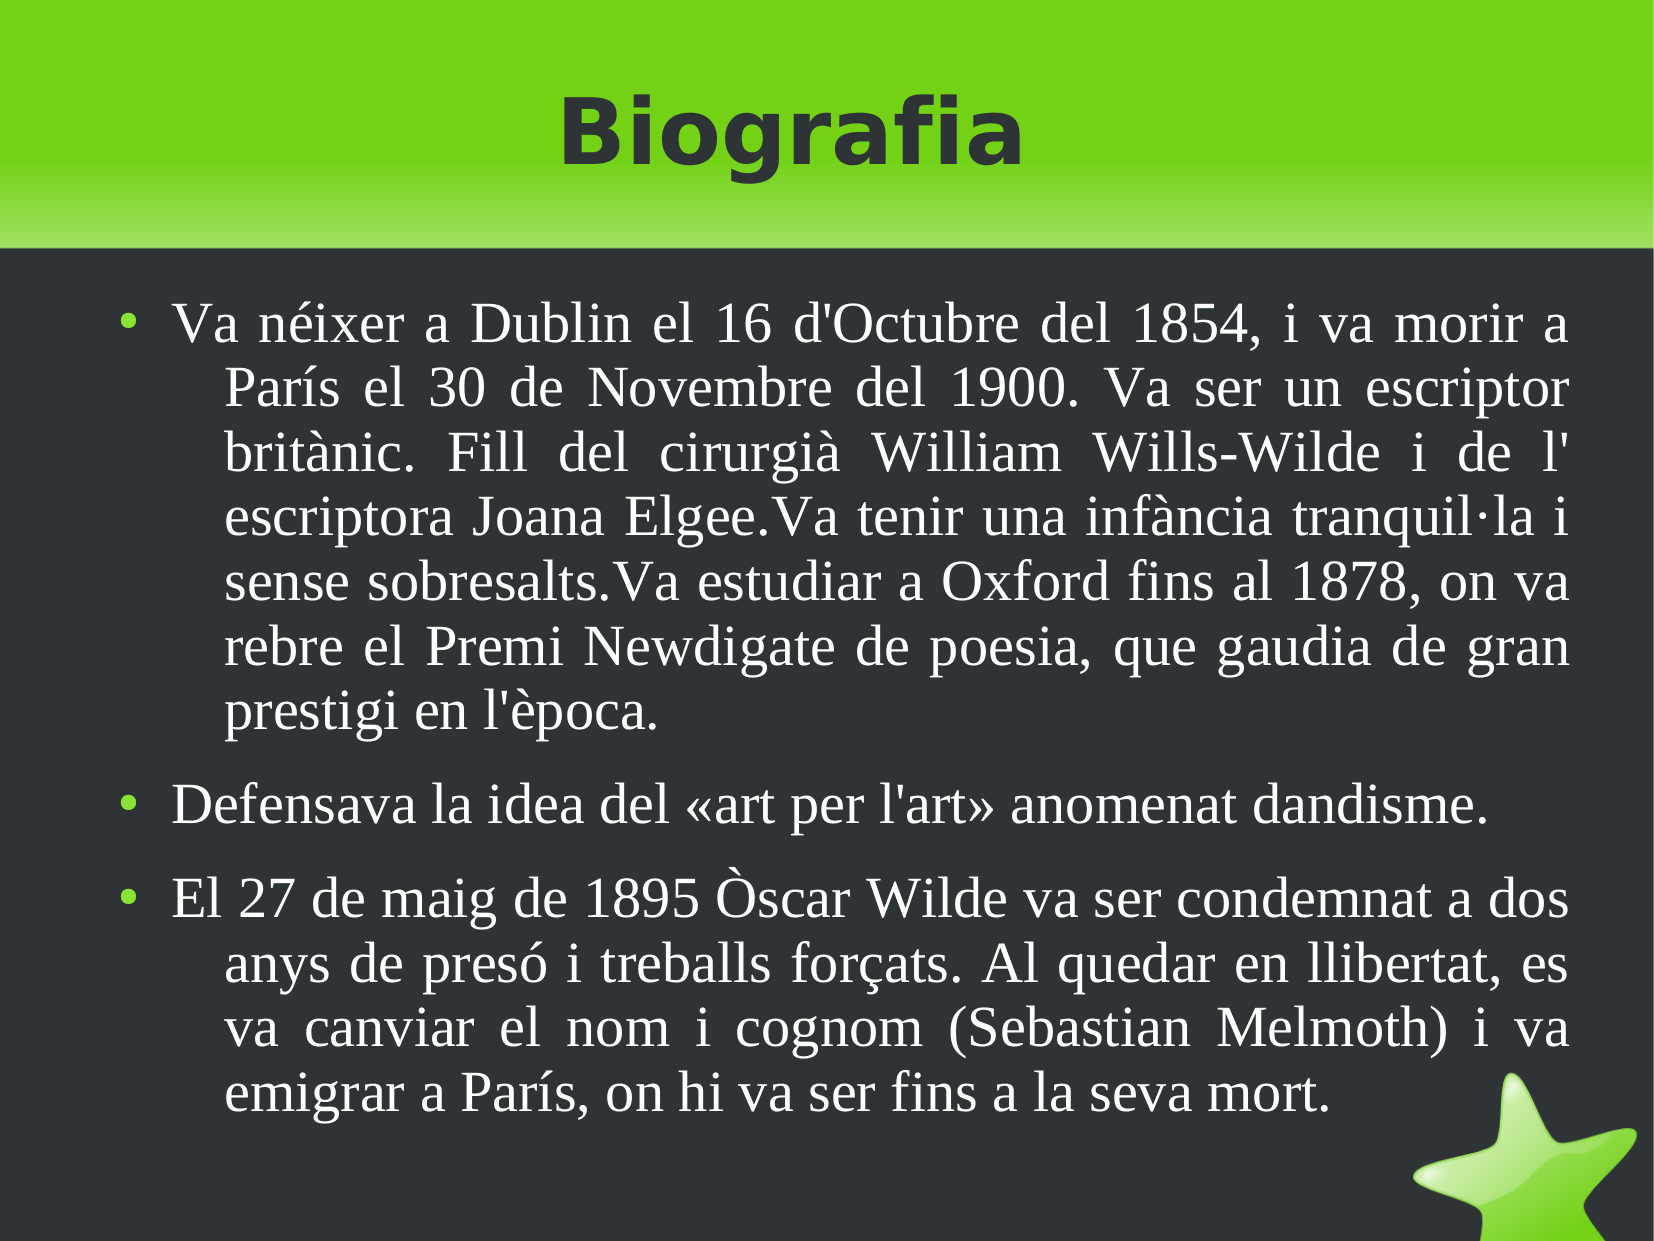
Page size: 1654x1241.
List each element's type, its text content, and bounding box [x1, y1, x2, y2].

title Biografia [76, 36, 1565, 229]
list Va néixer a Dublin el 16 d'Octubre del 1854, i va morir a París el 30 de Novembre del 1900. Va ser un escriptor britànic. Fill del cirurgià William Wills-Wilde i de l' escriptora Joana Elgee.Va tenir una infància tranquil·la i sense sobresalts.Va estudiar a Oxford fins al 1878, on va rebre el Premi Newdigate de poesia, que gaudia de gran prestigi en l'època. Defensava la idea del «art per l'art» anomenat dandisme. El 27 de maig de 1895 Òscar Wilde va ser condemnat a dos anys de presó i treballs forçats. Al quedar en llibertat, es va canviar el nom i cognom (Sebastian Melmoth) i va emigrar a París, on hi va ser fins a la seva mort. [82, 290, 1571, 1196]
picture [0, 0, 1654, 1241]
